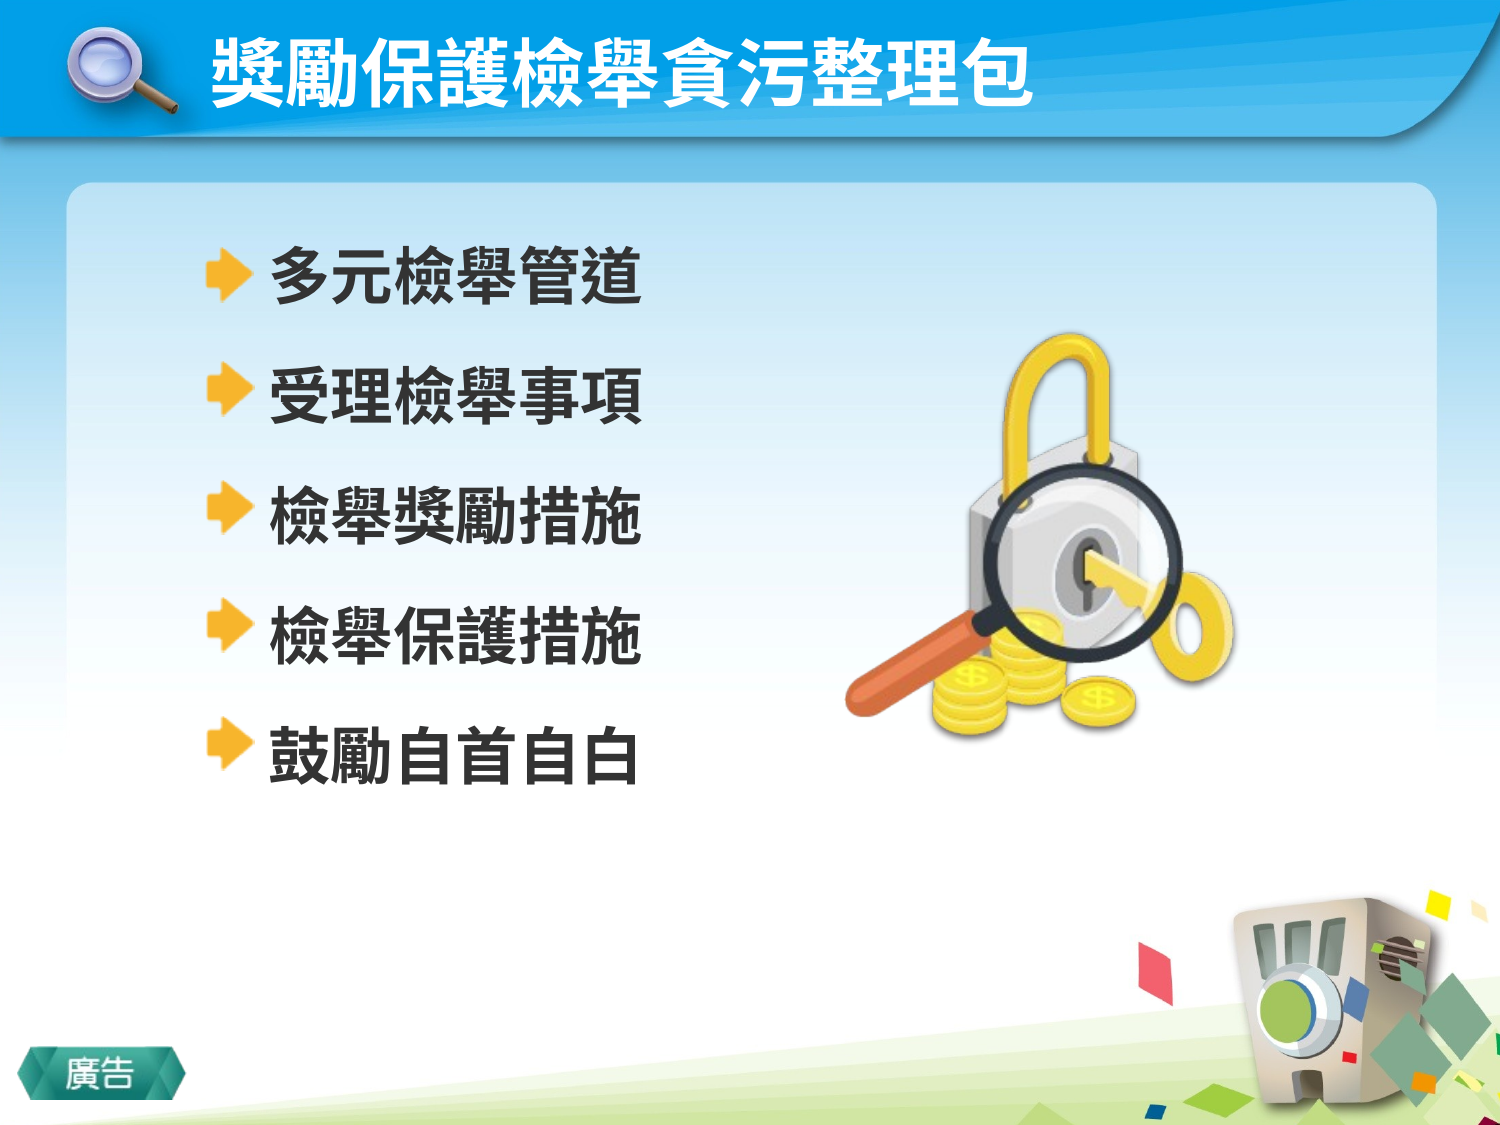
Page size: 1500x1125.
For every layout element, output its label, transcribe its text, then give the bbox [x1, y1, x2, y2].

text_box 獎勵保護檢舉貪污整理包 [195, 18, 1069, 125]
picture [0, 0, 1500, 1125]
picture [67, 27, 179, 114]
text_box 多元檢舉管道 受理檢舉事項 檢舉獎勵措施 檢舉保護措施 鼓勵自首自白 [253, 184, 1235, 800]
